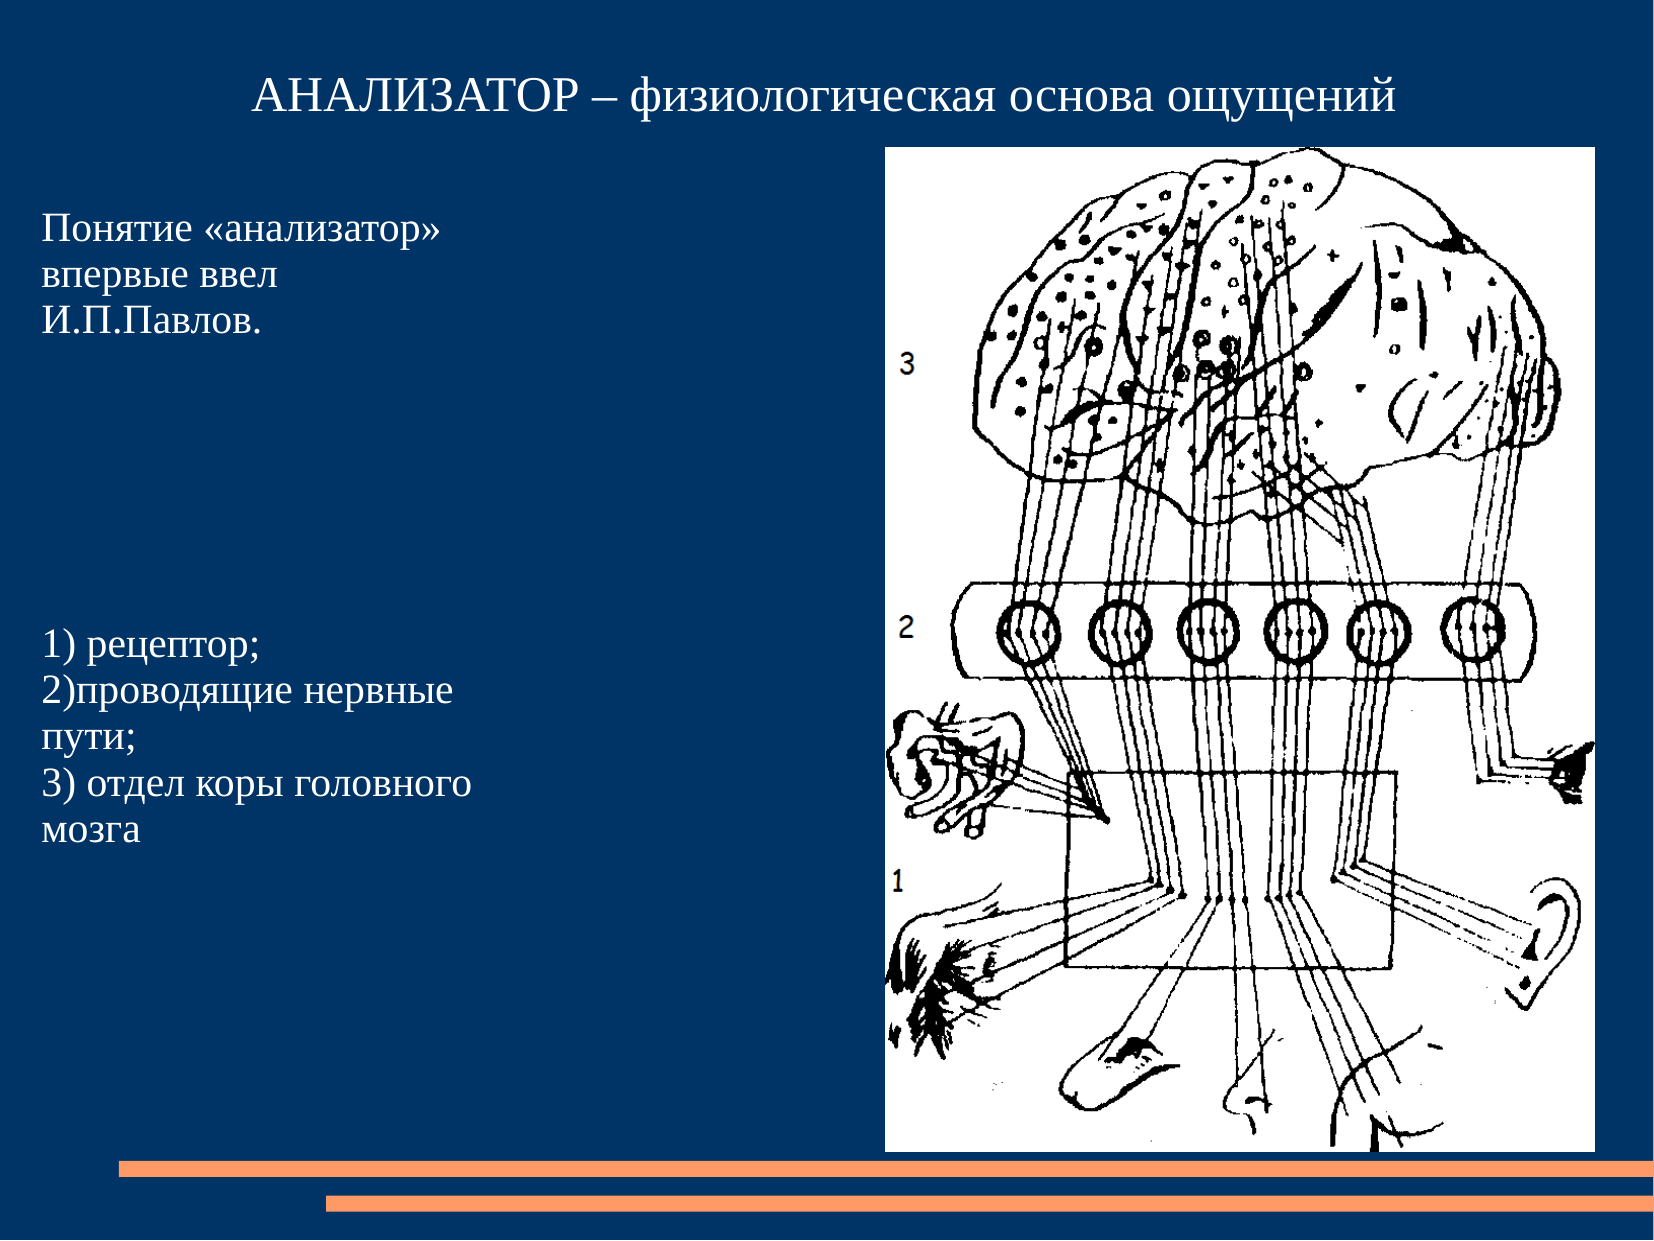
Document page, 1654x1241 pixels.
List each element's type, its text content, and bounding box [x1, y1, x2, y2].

text_box Понятие «анализатор» впервые ввел И.П.Павлов. 1) рецептор; 2)проводящие нервные пути; 3) отдел коры головного мозга [26, 196, 502, 1123]
picture [885, 147, 1595, 1152]
text_box АНАЛИЗАТОР – физиологическая основа ощущений [236, 59, 1447, 207]
